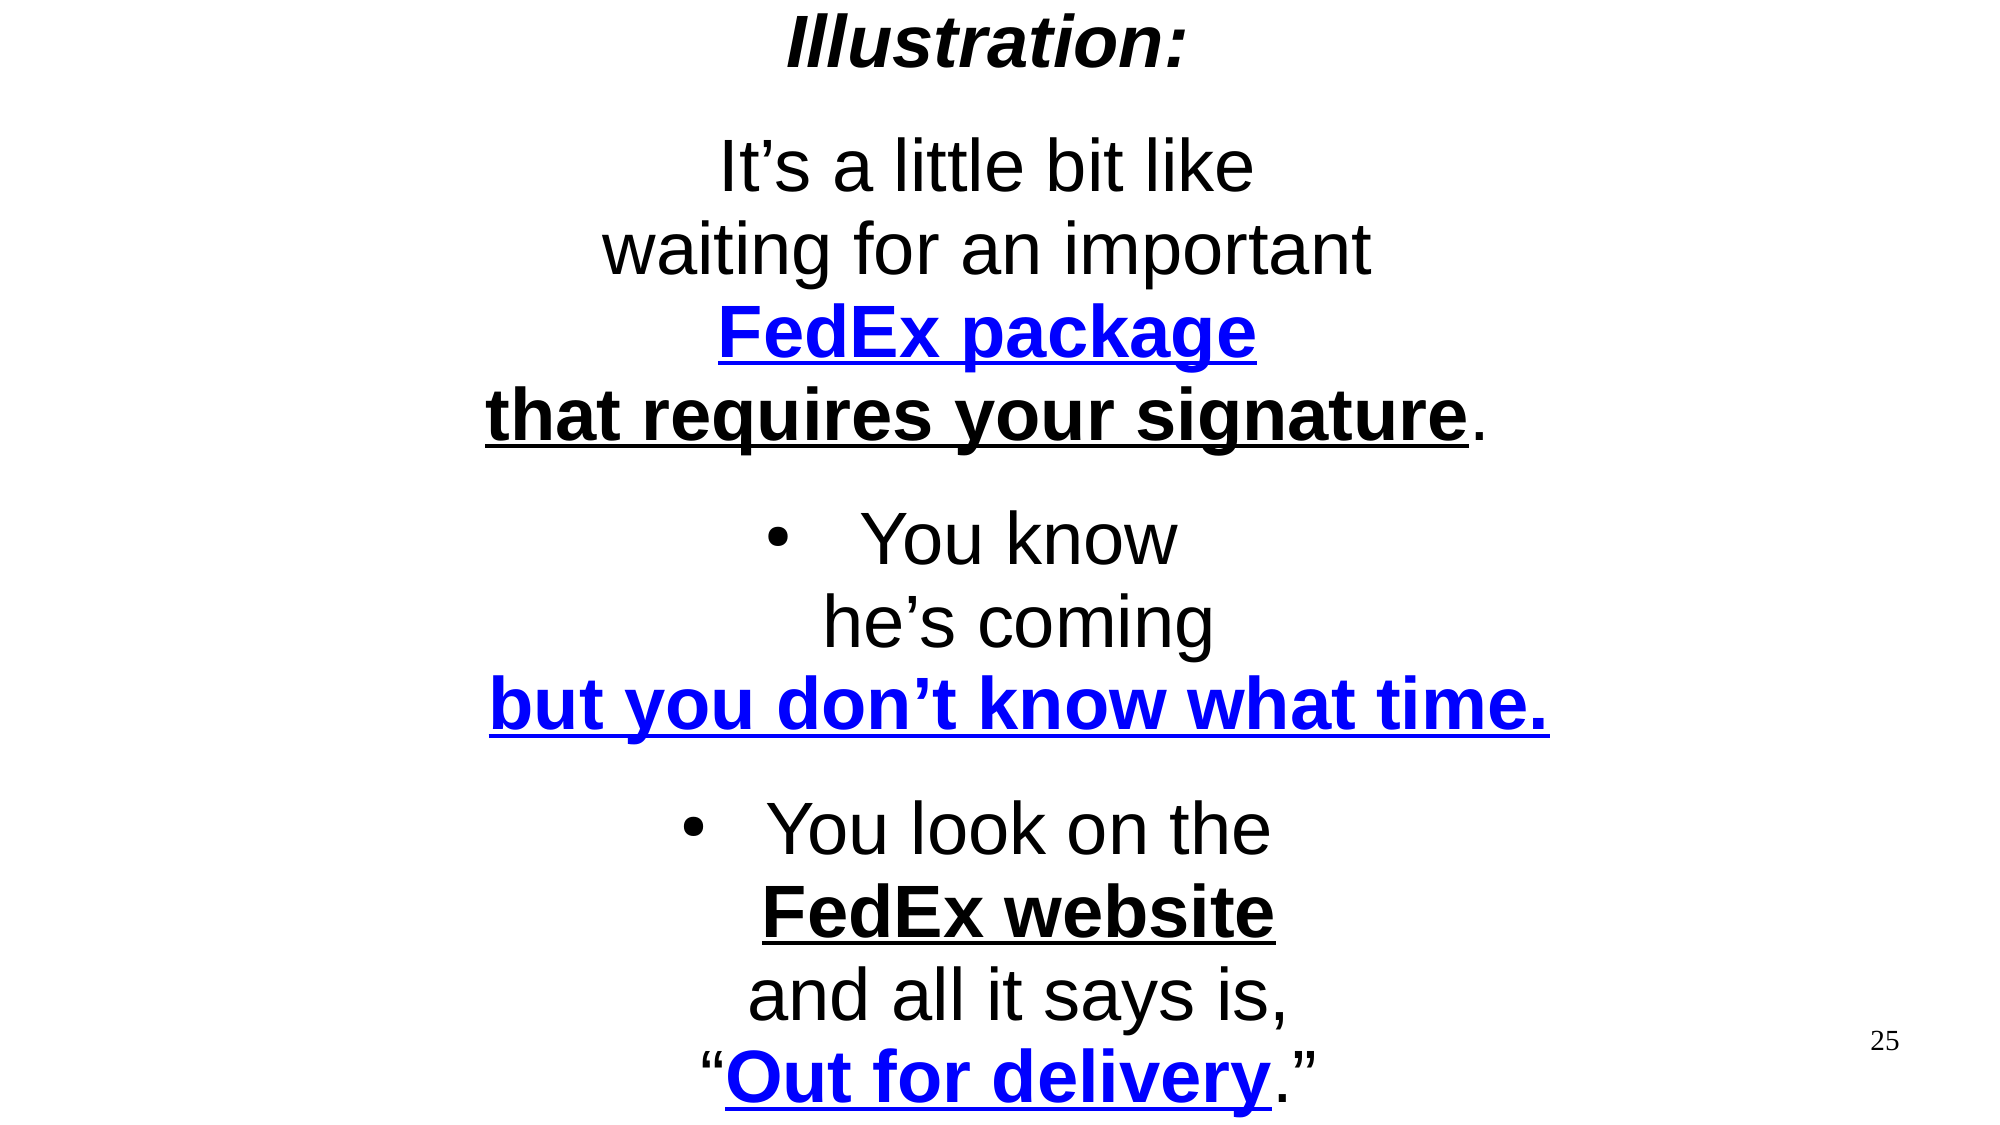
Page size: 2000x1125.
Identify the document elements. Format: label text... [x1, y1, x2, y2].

list Illustration: It’s a little bit like waiting for an important FedEx package that requires your signature. You know he’s coming but you don’t know what time. You look on the FedEx website and all it says is, “Out for delivery.” [0, 0, 1996, 1123]
